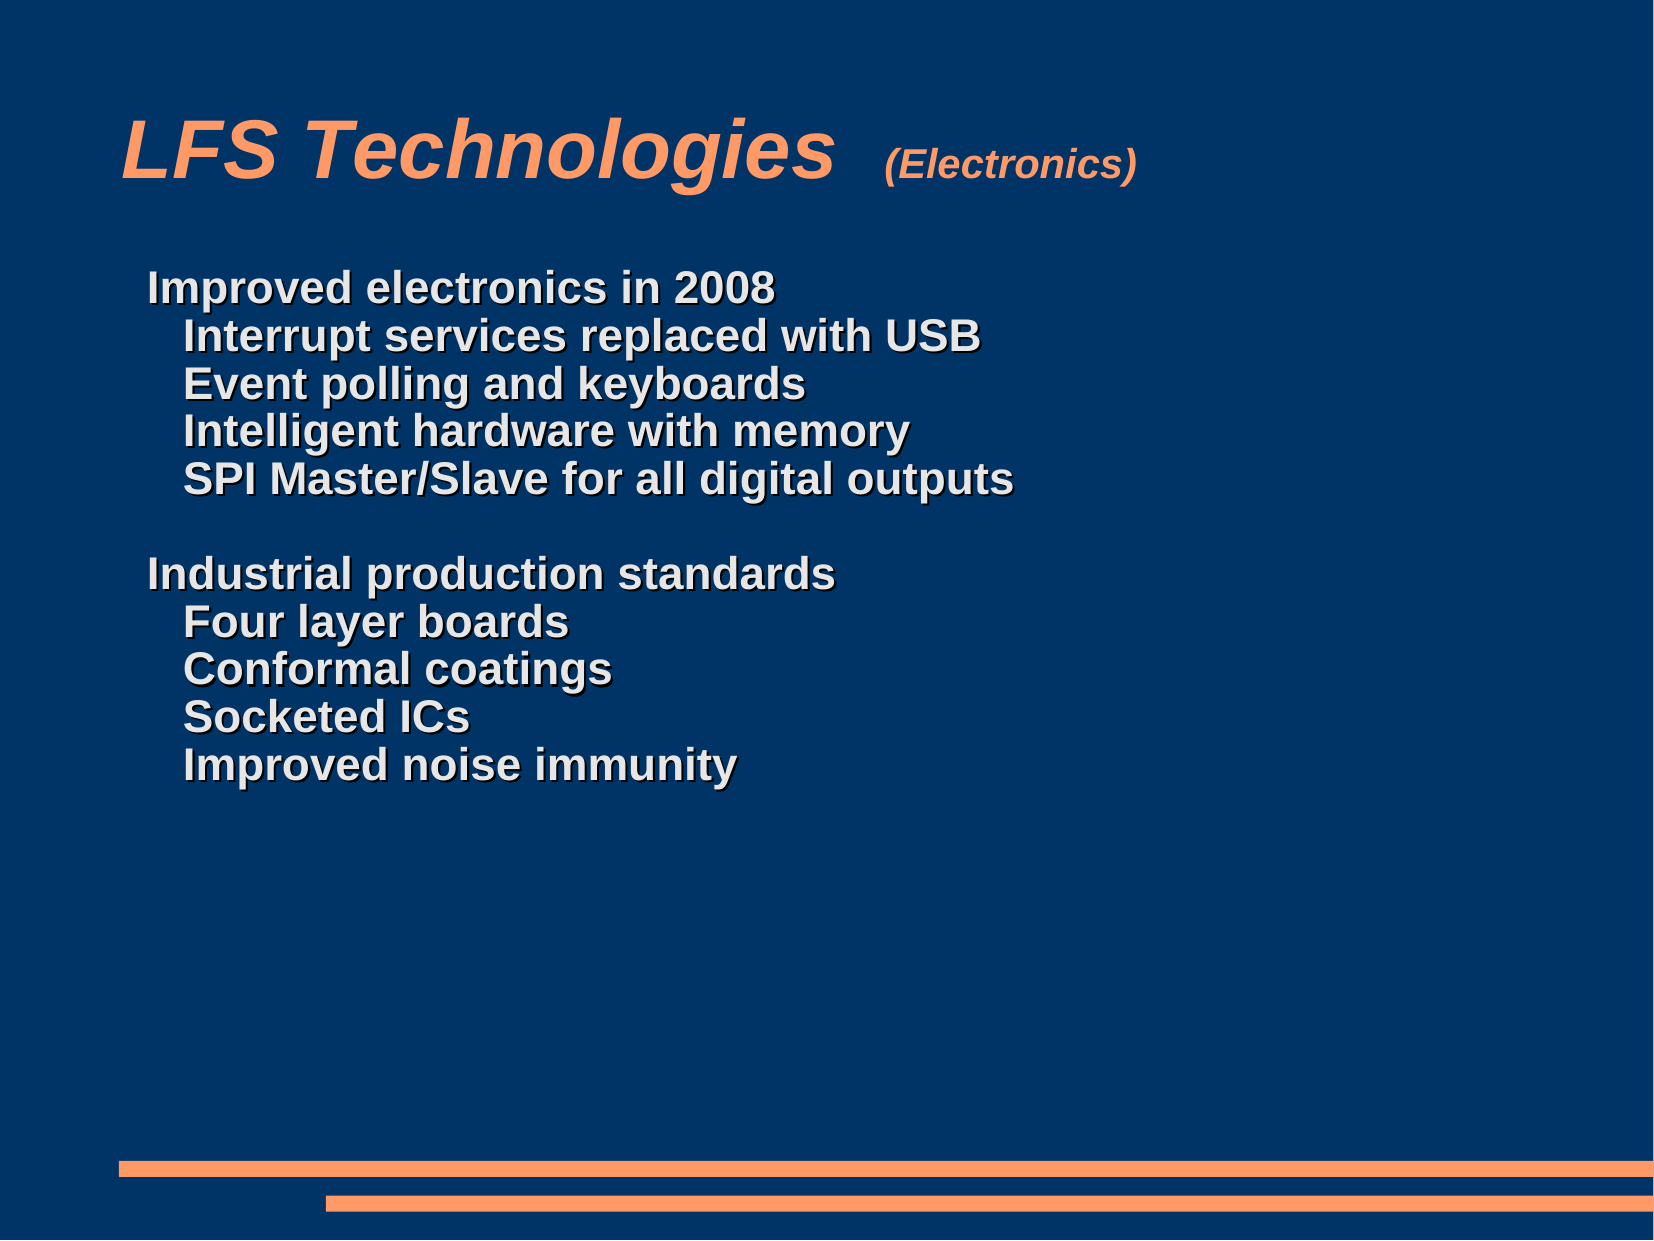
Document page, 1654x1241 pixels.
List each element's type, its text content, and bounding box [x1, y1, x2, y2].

title LFS Technologies (Electronics)‏ [121, 46, 1534, 254]
list Improved electronics in 2008 Interrupt services replaced with USB Event polling and keyboards Intelligent hardware with memory SPI Master/Slave for all digital outputs Industrial production standards Four layer boards Conformal coatings Socketed ICs Improved noise immunity [112, 262, 1562, 1241]
